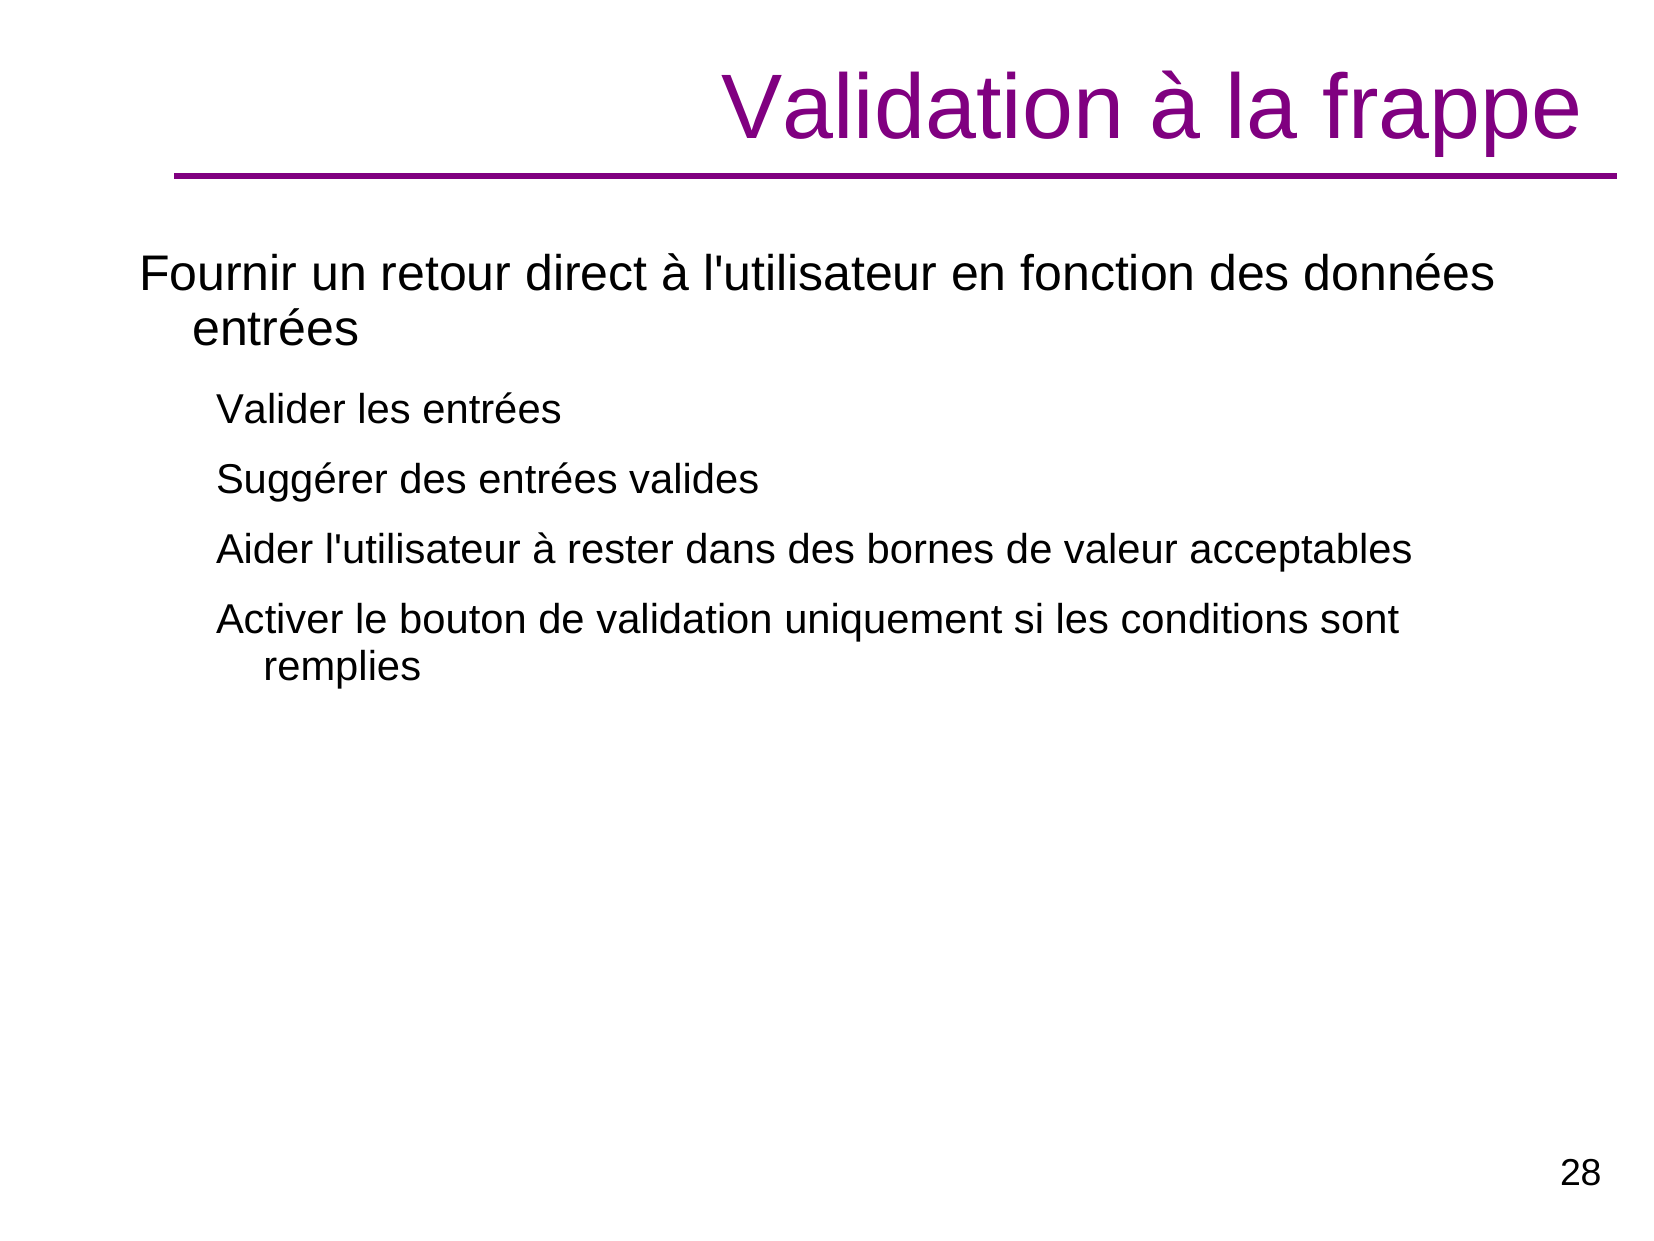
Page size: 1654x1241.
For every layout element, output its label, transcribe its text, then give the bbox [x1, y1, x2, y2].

list Fournir un retour direct à l'utilisateur en fonction des données entrées Valider les entrées Suggérer des entrées valides Aider l'utilisateur à rester dans des bornes de valeur acceptables Activer le bouton de validation uniquement si les conditions sont remplies [121, 244, 1534, 1162]
title Validation à la frappe [84, 39, 1584, 176]
